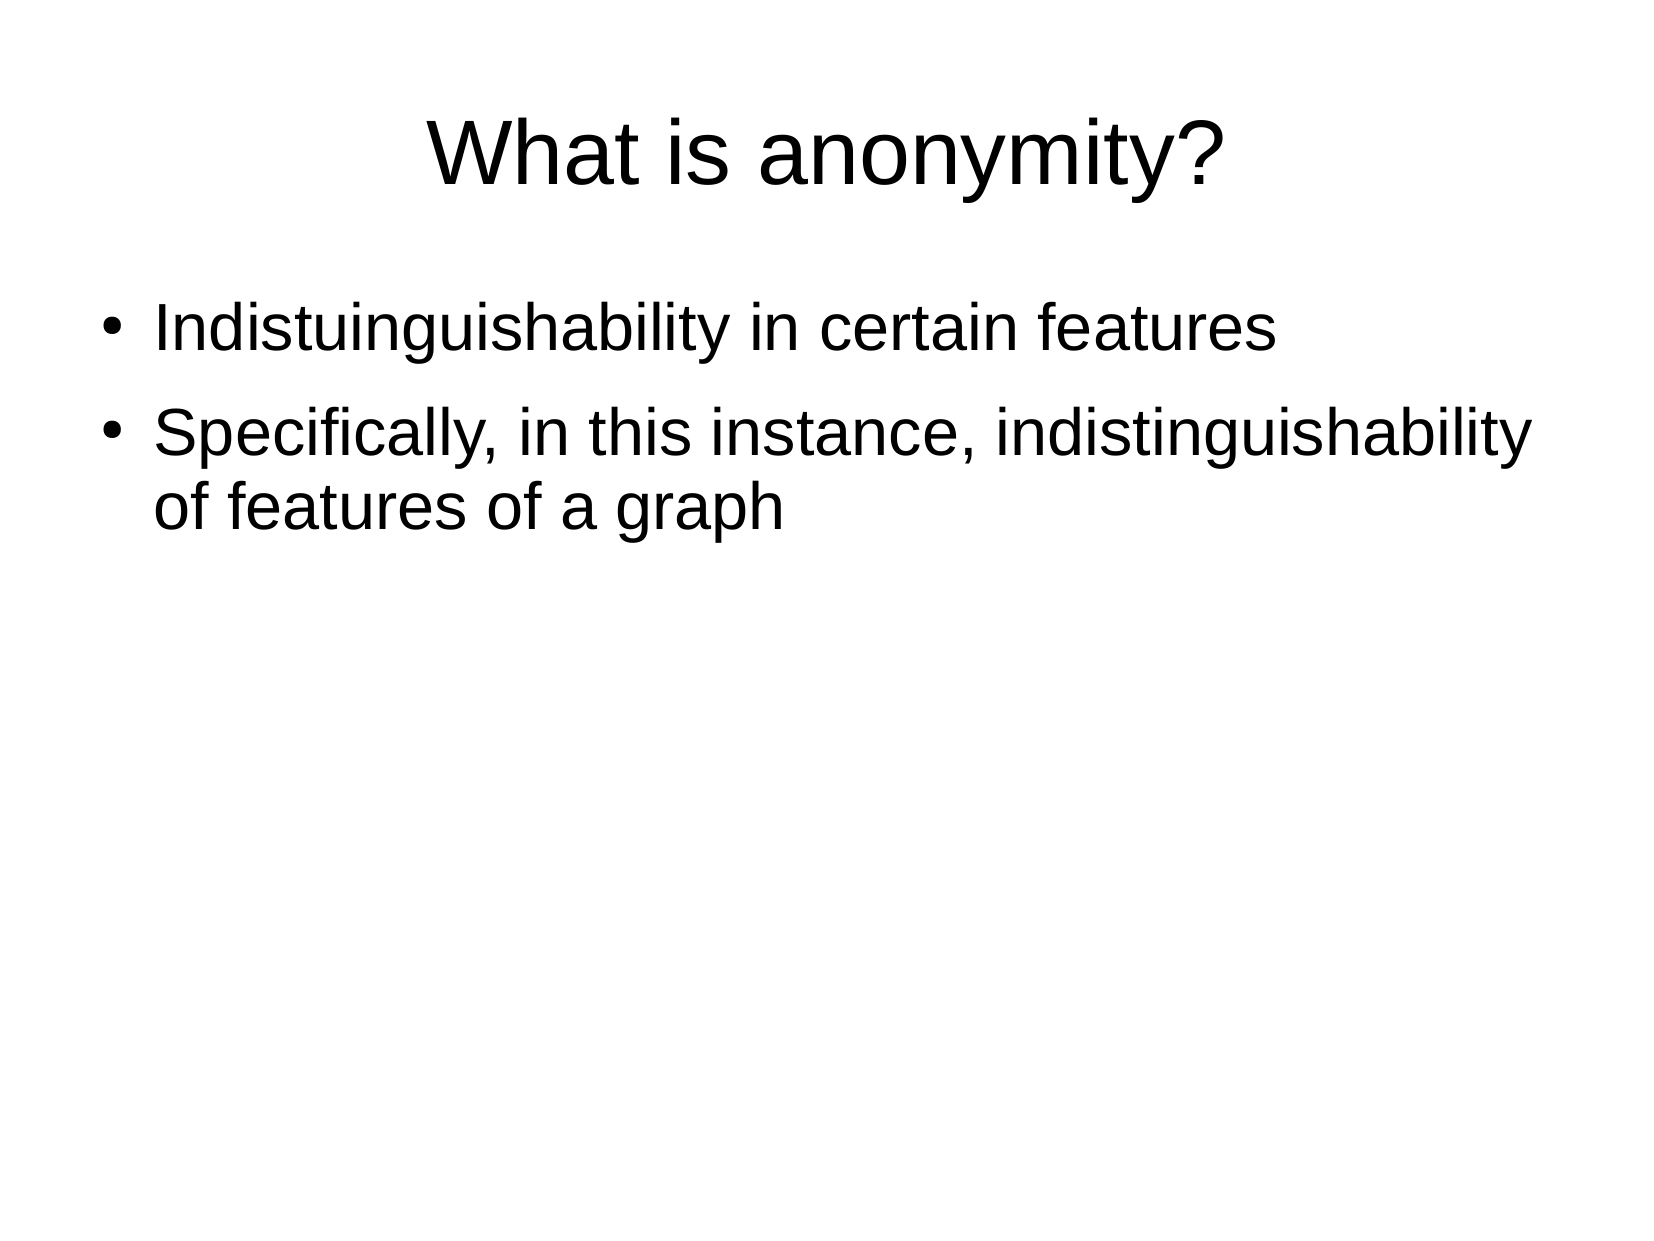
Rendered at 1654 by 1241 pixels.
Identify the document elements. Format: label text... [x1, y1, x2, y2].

list Indistuinguishability in certain features Specifically, in this instance, indistinguishability of features of a graph [82, 290, 1538, 1010]
title What is anonymity? [82, 49, 1571, 257]
